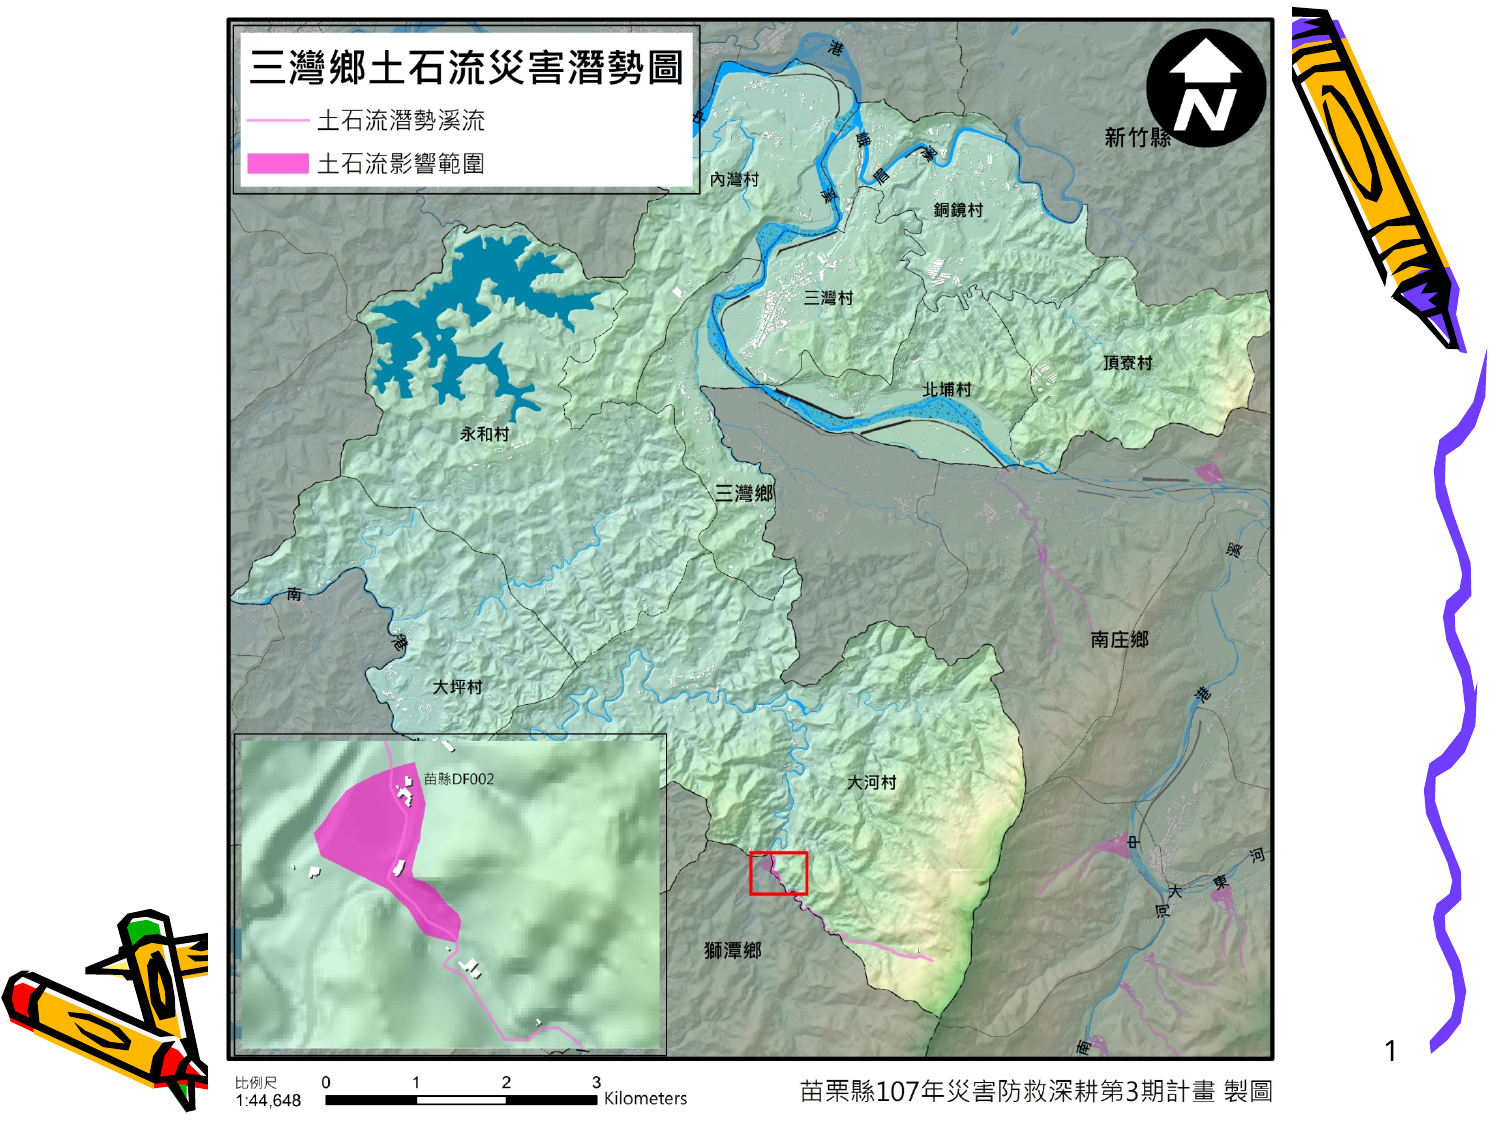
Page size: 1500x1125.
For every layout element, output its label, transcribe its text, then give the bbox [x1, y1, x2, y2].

text_box <編號> [1292, 1025, 1415, 1101]
picture [208, 0, 1292, 1125]
